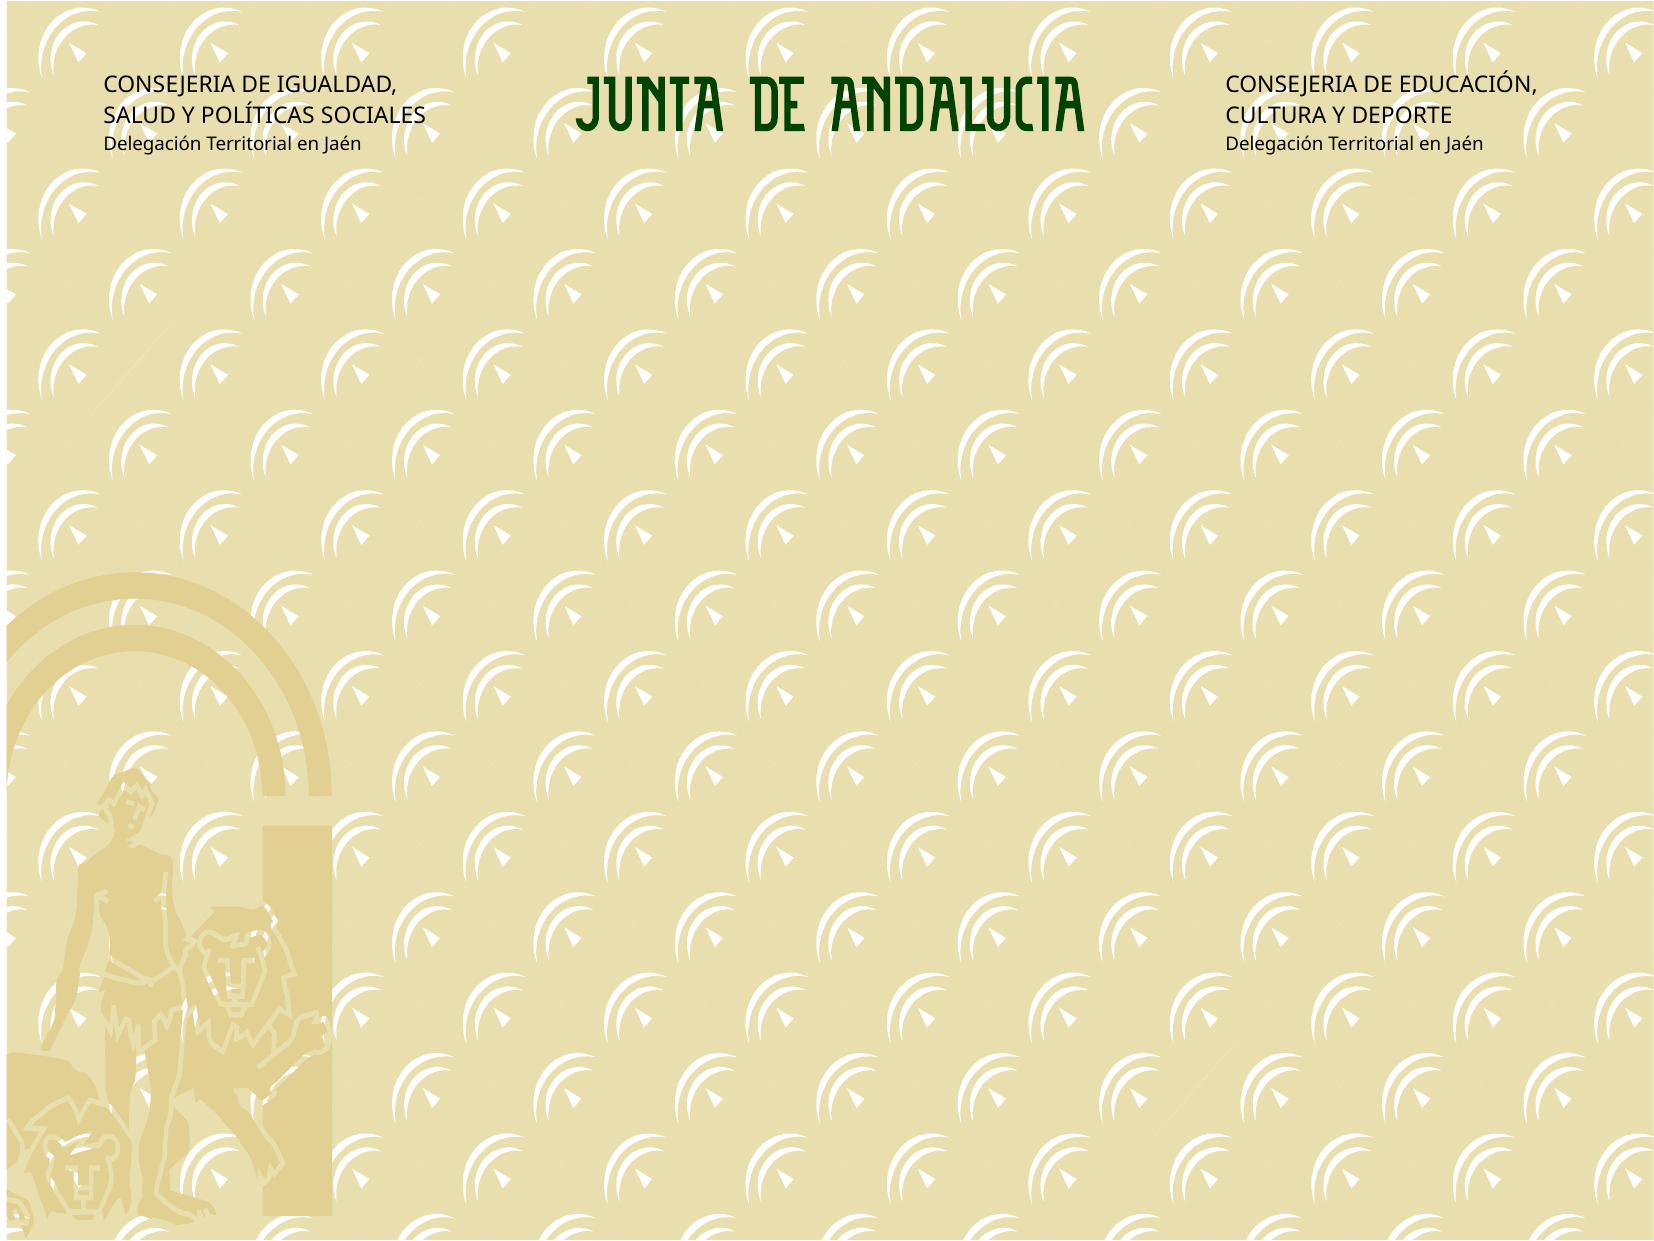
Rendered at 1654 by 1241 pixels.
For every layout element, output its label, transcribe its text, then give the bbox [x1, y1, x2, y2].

picture [6, 0, 1654, 1241]
text_box CONSEJERIA DE EDUCACIÓN, CULTURA Y DEPORTE Delegación Territorial en Jaén [1210, 60, 1575, 148]
text_box CONSEJERIA DE IGUALDAD, SALUD Y POLÍTICAS SOCIALES Delegación Territorial en Jaén [88, 60, 464, 148]
